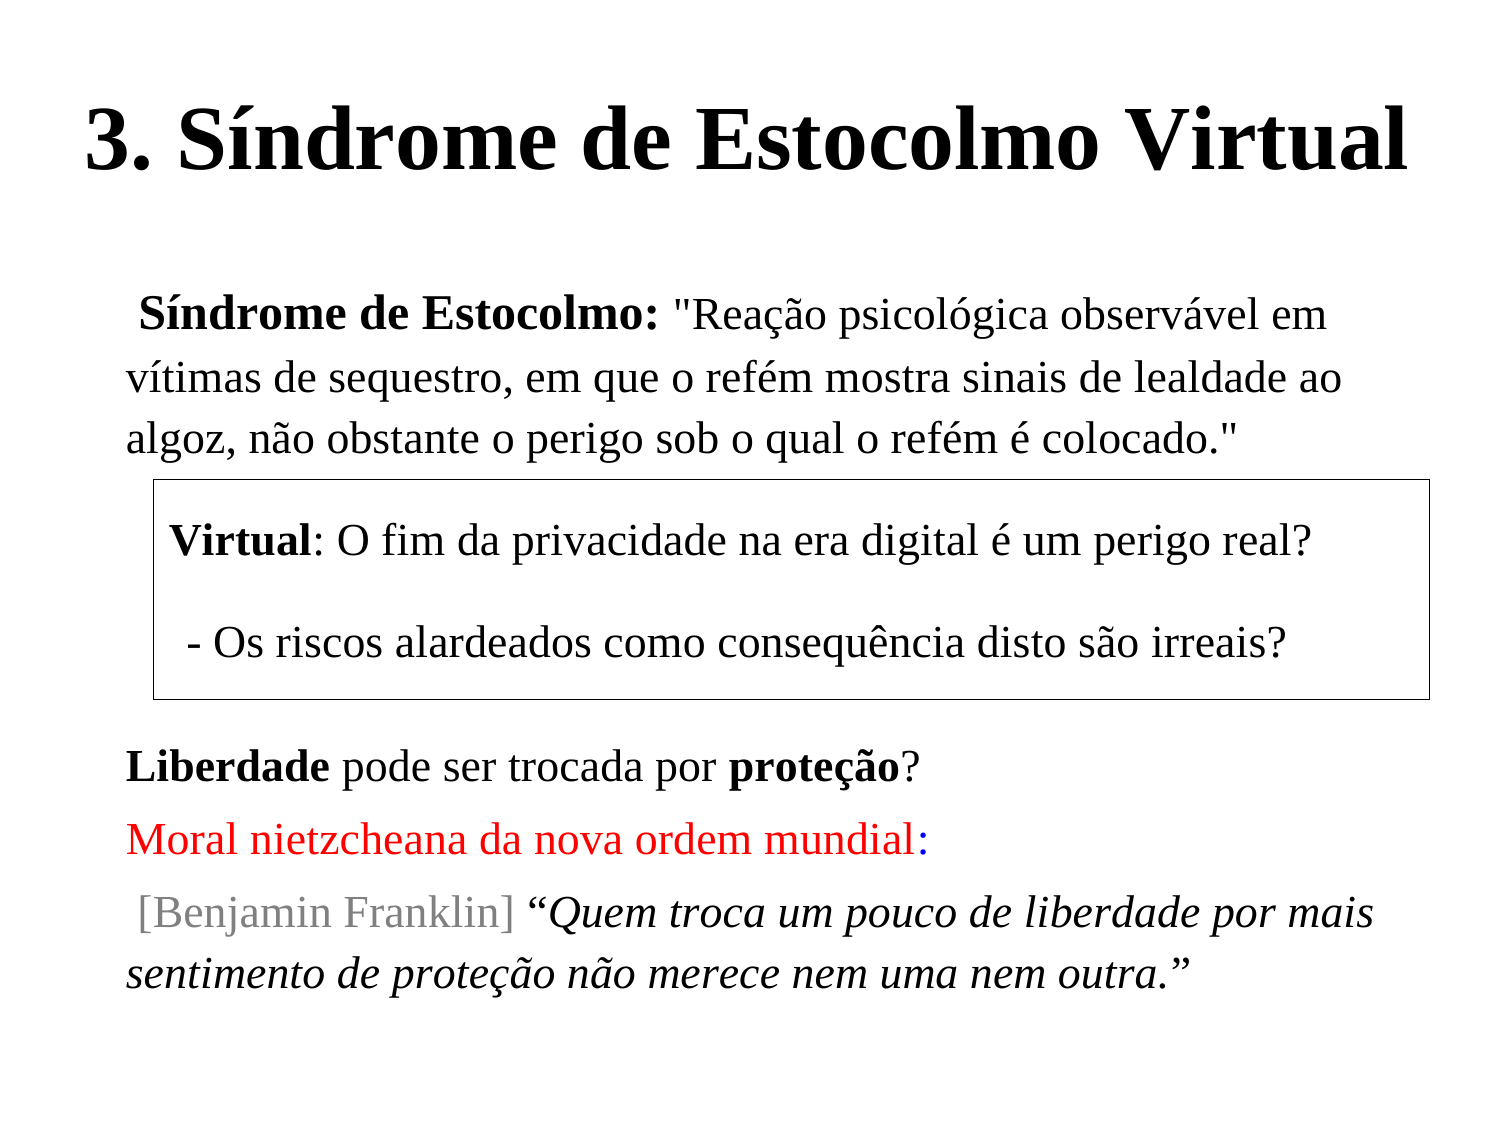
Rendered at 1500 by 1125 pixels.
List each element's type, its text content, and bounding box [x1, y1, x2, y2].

title 3. Síndrome de Estocolmo Virtual [64, 63, 1432, 214]
text_box Síndrome de Estocolmo: "Reação psicológica observável em vítimas de sequestro, em que o refém mostra sinais de lealdade ao algoz, não obstante o perigo sob o qual o refém é colocado." Virtual: O fim da privacidade na era digital é um perigo real? - Os riscos alardeados como consequência disto são irreais? Liberdade pode ser trocada por proteção? Moral nietzcheana da nova ordem mundial: [Benjamin Franklin] “Quem troca um pouco de liberdade por mais sentimento de proteção não merece nem uma nem outra.” [125, 274, 1442, 999]
